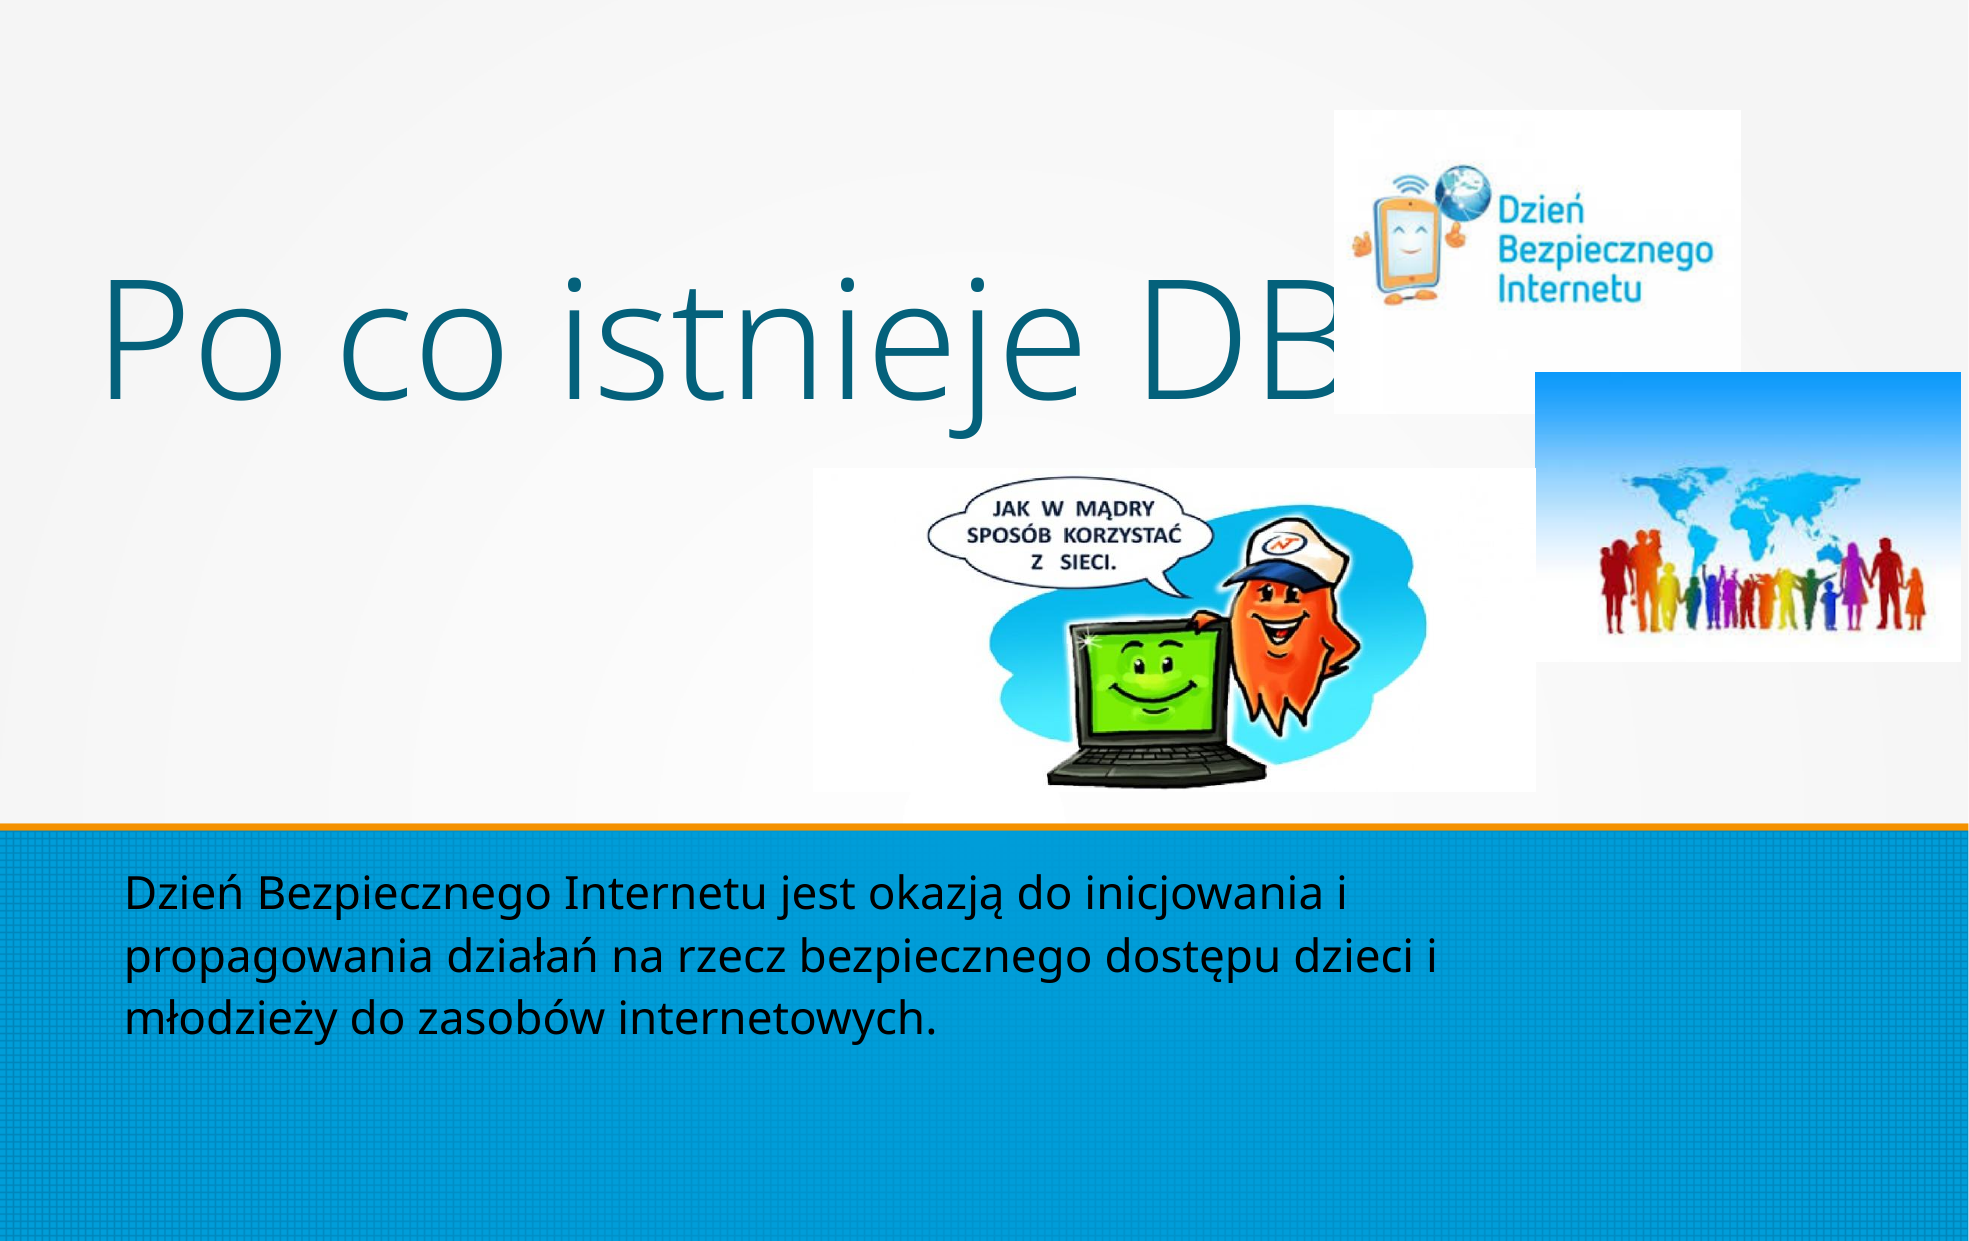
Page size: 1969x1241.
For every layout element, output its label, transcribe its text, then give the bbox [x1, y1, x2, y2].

title Po co istnieje DBI? [94, 0, 1866, 449]
picture [0, 0, 1969, 830]
text_box Dzień Bezpiecznego Internetu jest okazją do inicjowania i propagowania działań na rzecz bezpiecznego dostępu dzieci i młodzieży do zasobów internetowych. [118, 862, 1619, 1047]
